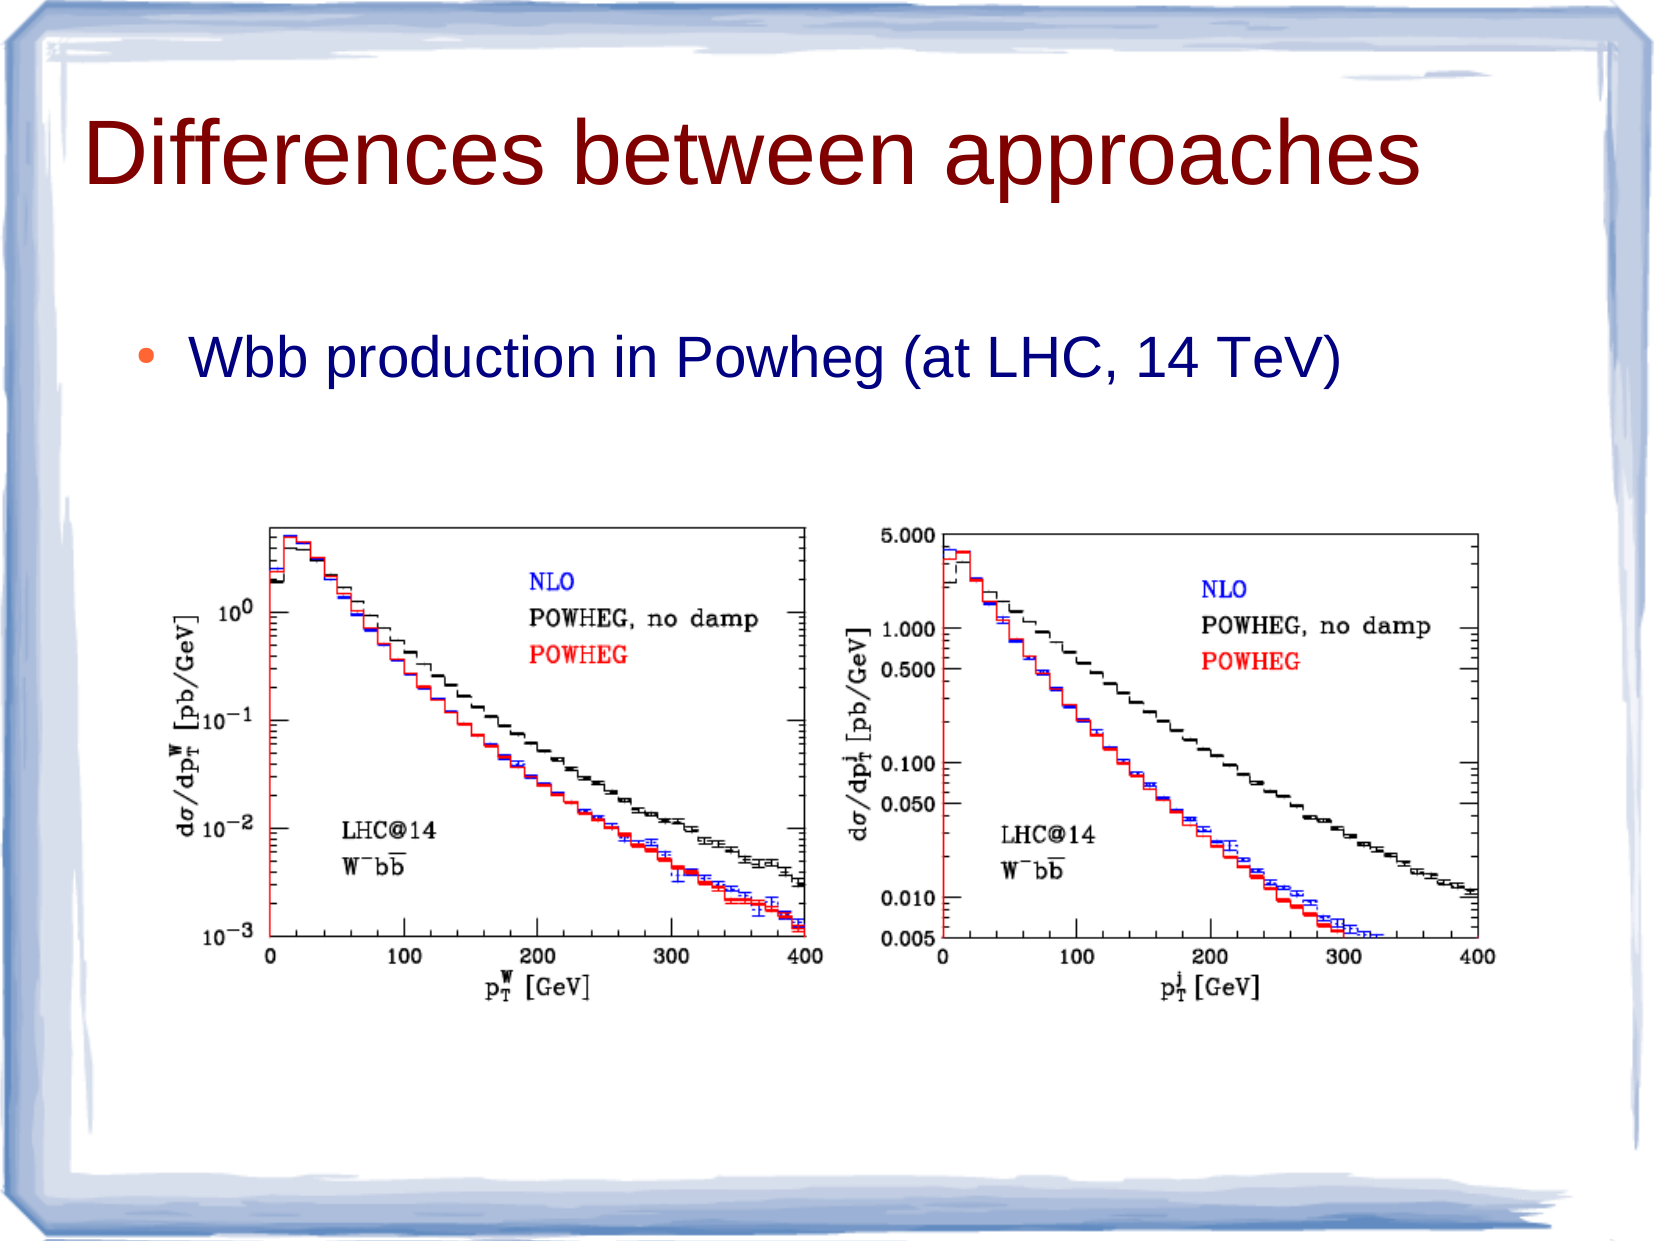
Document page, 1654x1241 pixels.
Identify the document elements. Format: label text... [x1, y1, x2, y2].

title Differences between approaches [82, 49, 1571, 257]
picture [0, 0, 1654, 1241]
list Wbb production in Powheg (at LHC, 14 TeV) [118, 324, 1571, 1144]
